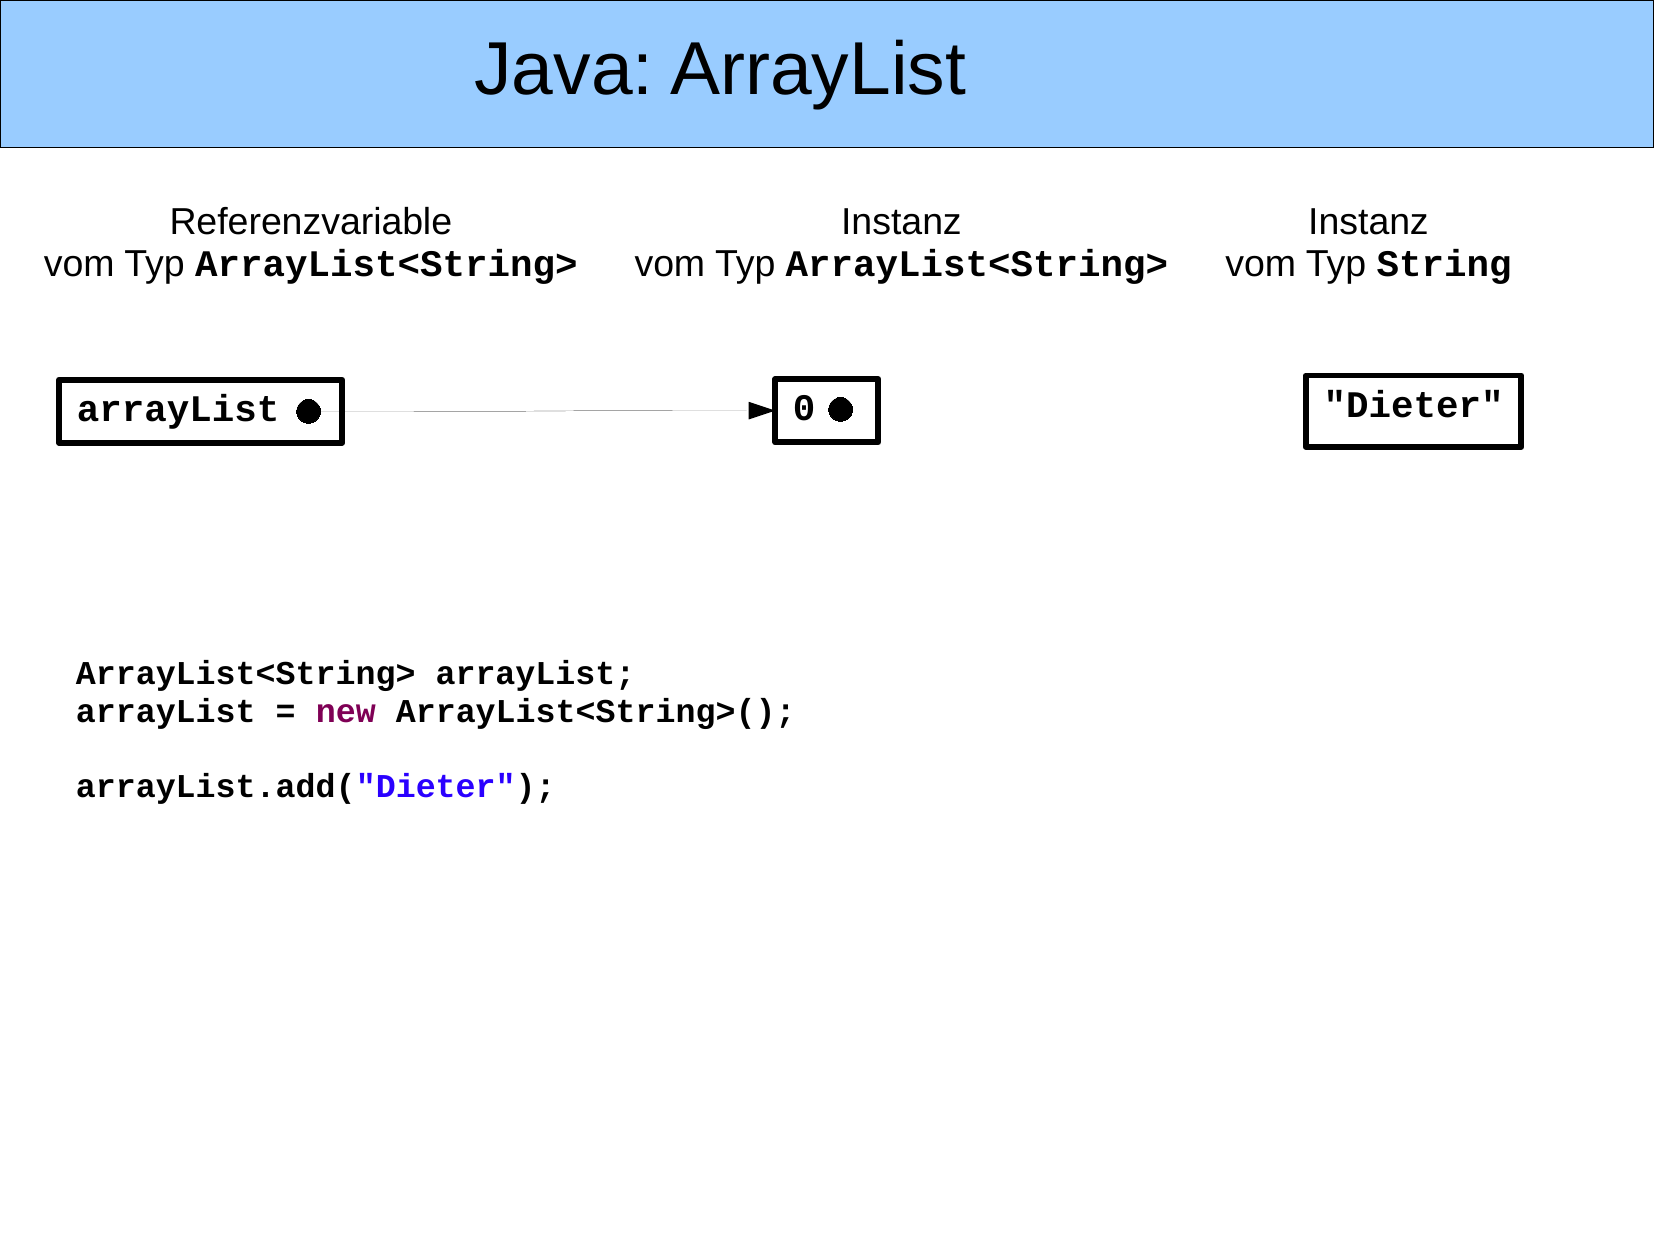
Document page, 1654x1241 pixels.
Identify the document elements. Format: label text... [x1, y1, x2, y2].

text_box Instanz vom Typ String [1210, 193, 1527, 296]
text_box ArrayList<String> arrayList; arrayList = new ArrayList<String>(); arrayList.add("Dieter"); [61, 649, 1131, 975]
text_box arrayList [59, 379, 343, 443]
text_box [0, 0, 1654, 148]
text_box Java: ArrayList [459, 19, 982, 119]
text_box Referenzvariable vom Typ ArrayList<String> [29, 193, 591, 296]
text_box "Dieter" [1305, 375, 1522, 447]
text_box [828, 397, 853, 422]
text_box 0 [775, 379, 879, 443]
text_box Instanz vom Typ ArrayList<String> [619, 193, 1182, 296]
text_box [296, 399, 321, 424]
